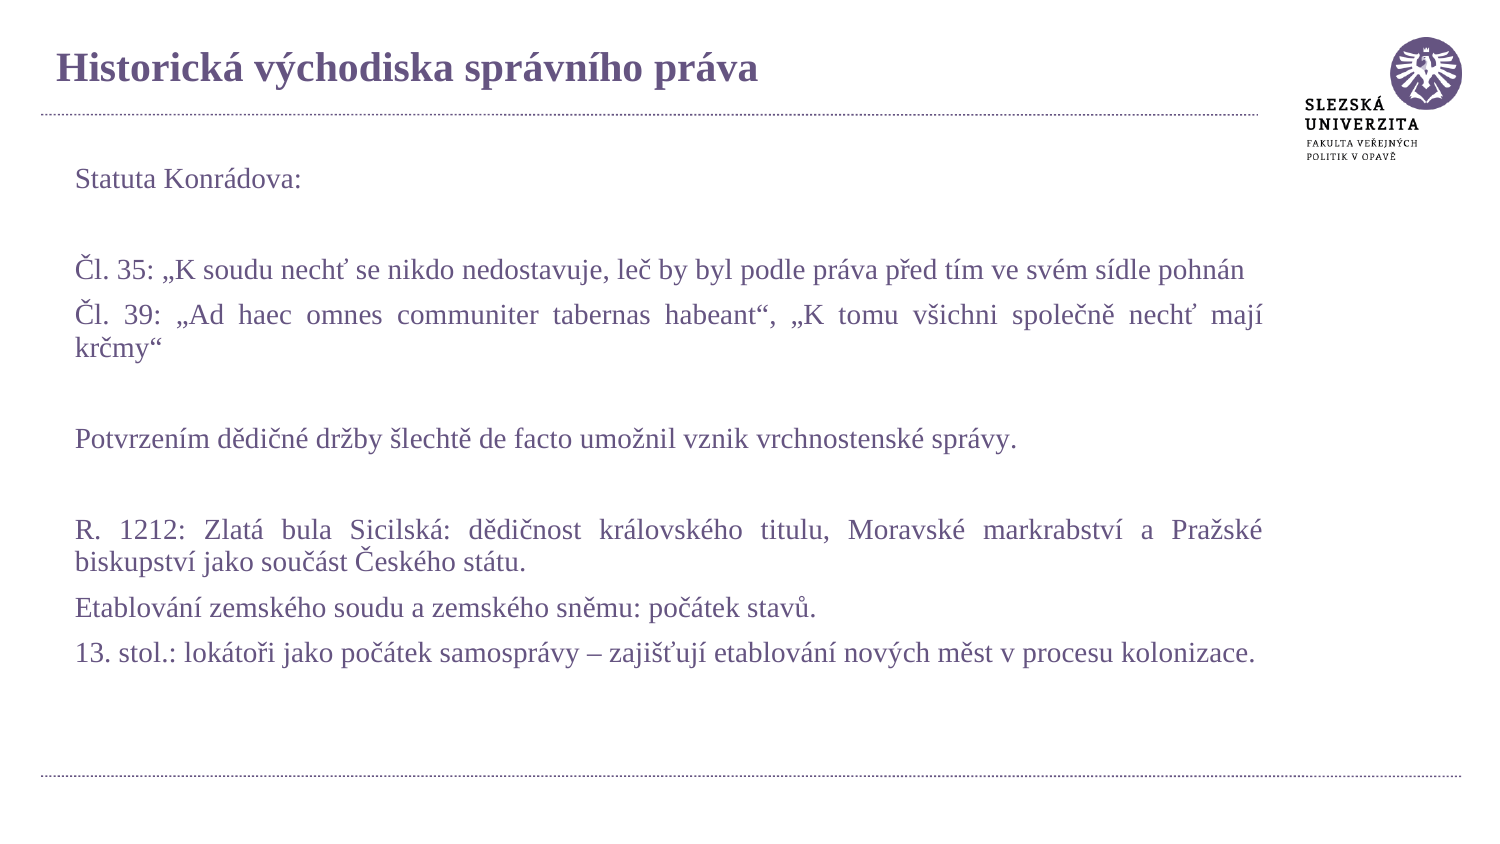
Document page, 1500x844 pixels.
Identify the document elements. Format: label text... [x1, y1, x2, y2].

title Historická východiska správního práva [41, 32, 786, 116]
text_box Statuta Konrádova: Čl. 35: „K soudu nechť se nikdo nedostavuje, leč by byl podle práva před tím ve svém sídle pohnán Čl. 39: „Ad haec omnes communiter tabernas habeant“, „K tomu všichni společně nechť mají krčmy“ Potvrzením dědičné držby šlechtě de facto umožnil vznik vrchnostenské správy. R. 1212: Zlatá bula Sicilská: dědičnost královského titulu, Moravské markrabství a Pražské biskupství jako součást Českého státu. Etablování zemského soudu a zemského sněmu: počátek stavů. 13. stol.: lokátoři jako počátek samosprávy – zajišťují etablování nových měst v procesu kolonizace. [59, 154, 1284, 812]
